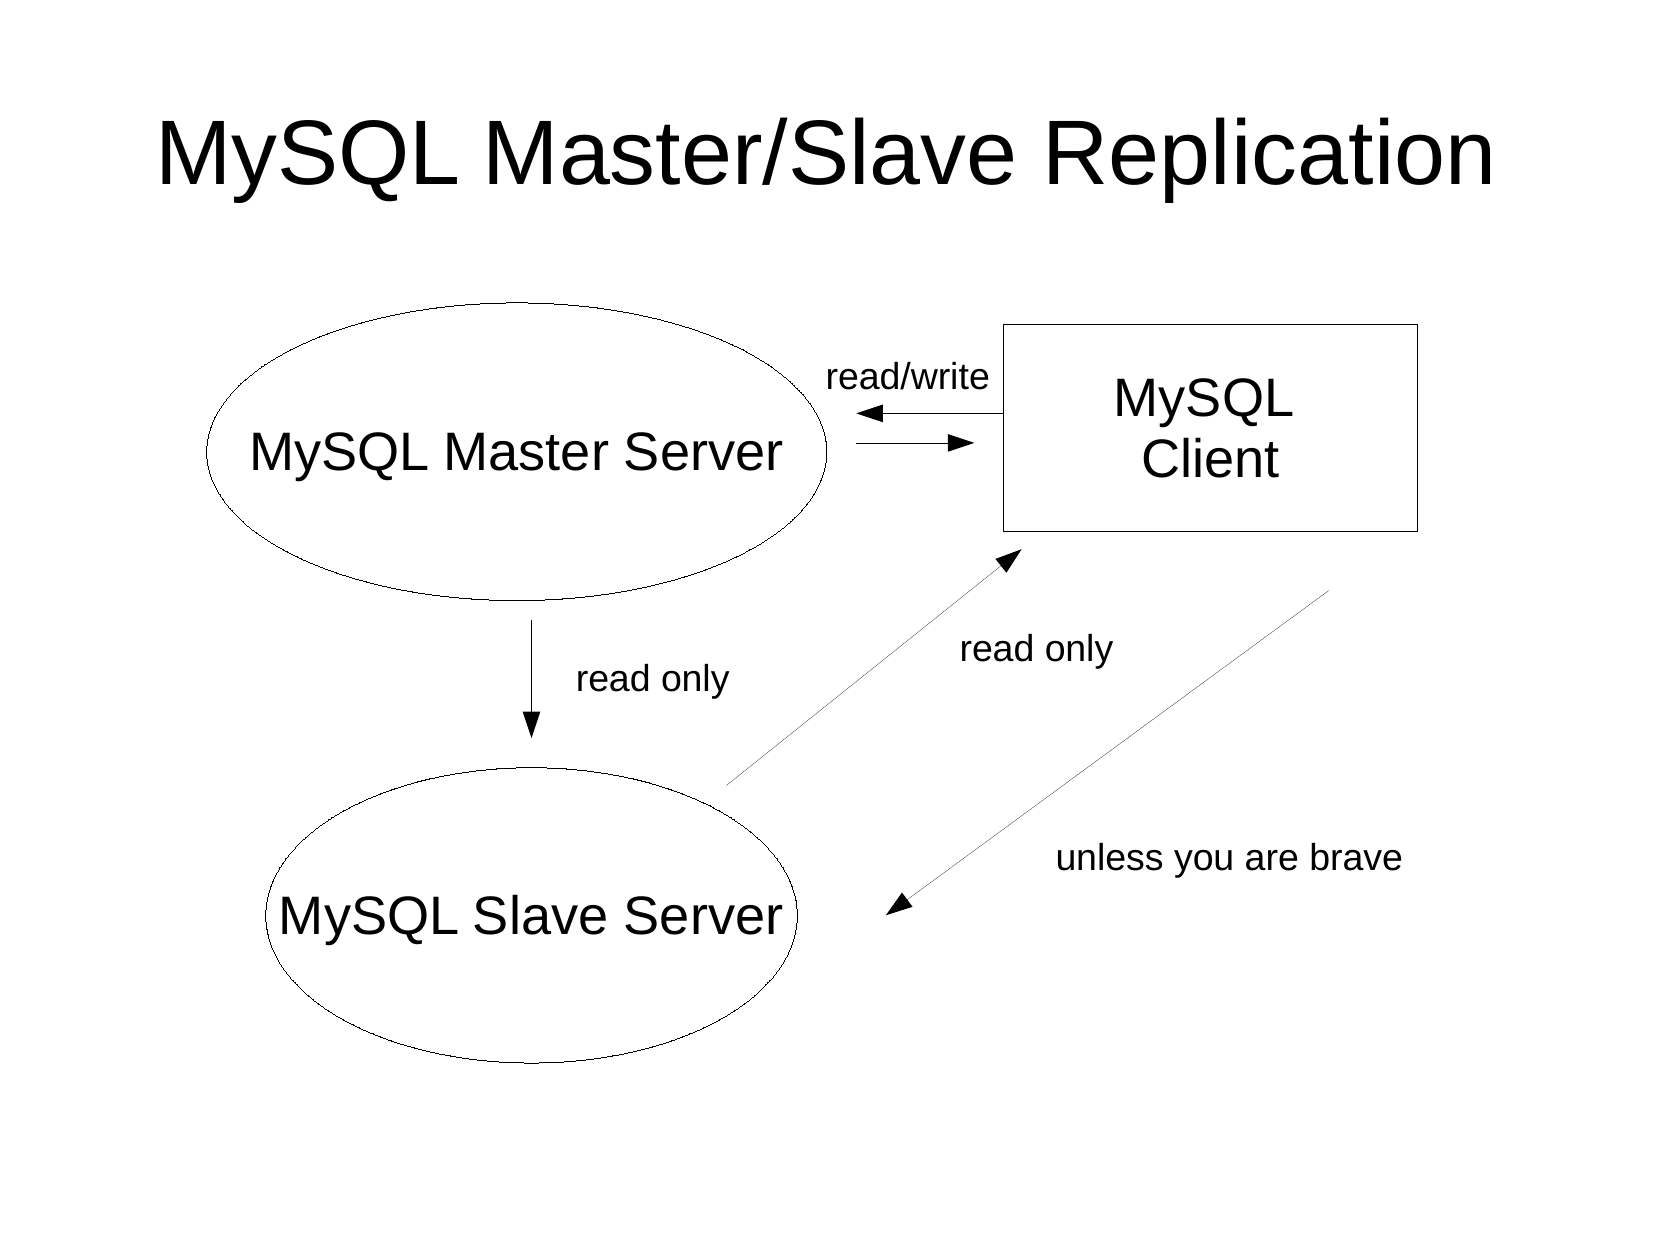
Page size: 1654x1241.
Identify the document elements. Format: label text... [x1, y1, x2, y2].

text_box MySQL Client [1003, 324, 1418, 532]
text_box MySQL Slave Server [265, 767, 798, 1064]
text_box MySQL Master Server [206, 302, 827, 601]
text_box read/write [810, 348, 1005, 410]
text_box read only [944, 620, 1129, 682]
text_box unless you are brave [1040, 829, 1417, 891]
title MySQL Master/Slave Replication [82, 49, 1571, 257]
text_box read only [561, 649, 745, 711]
